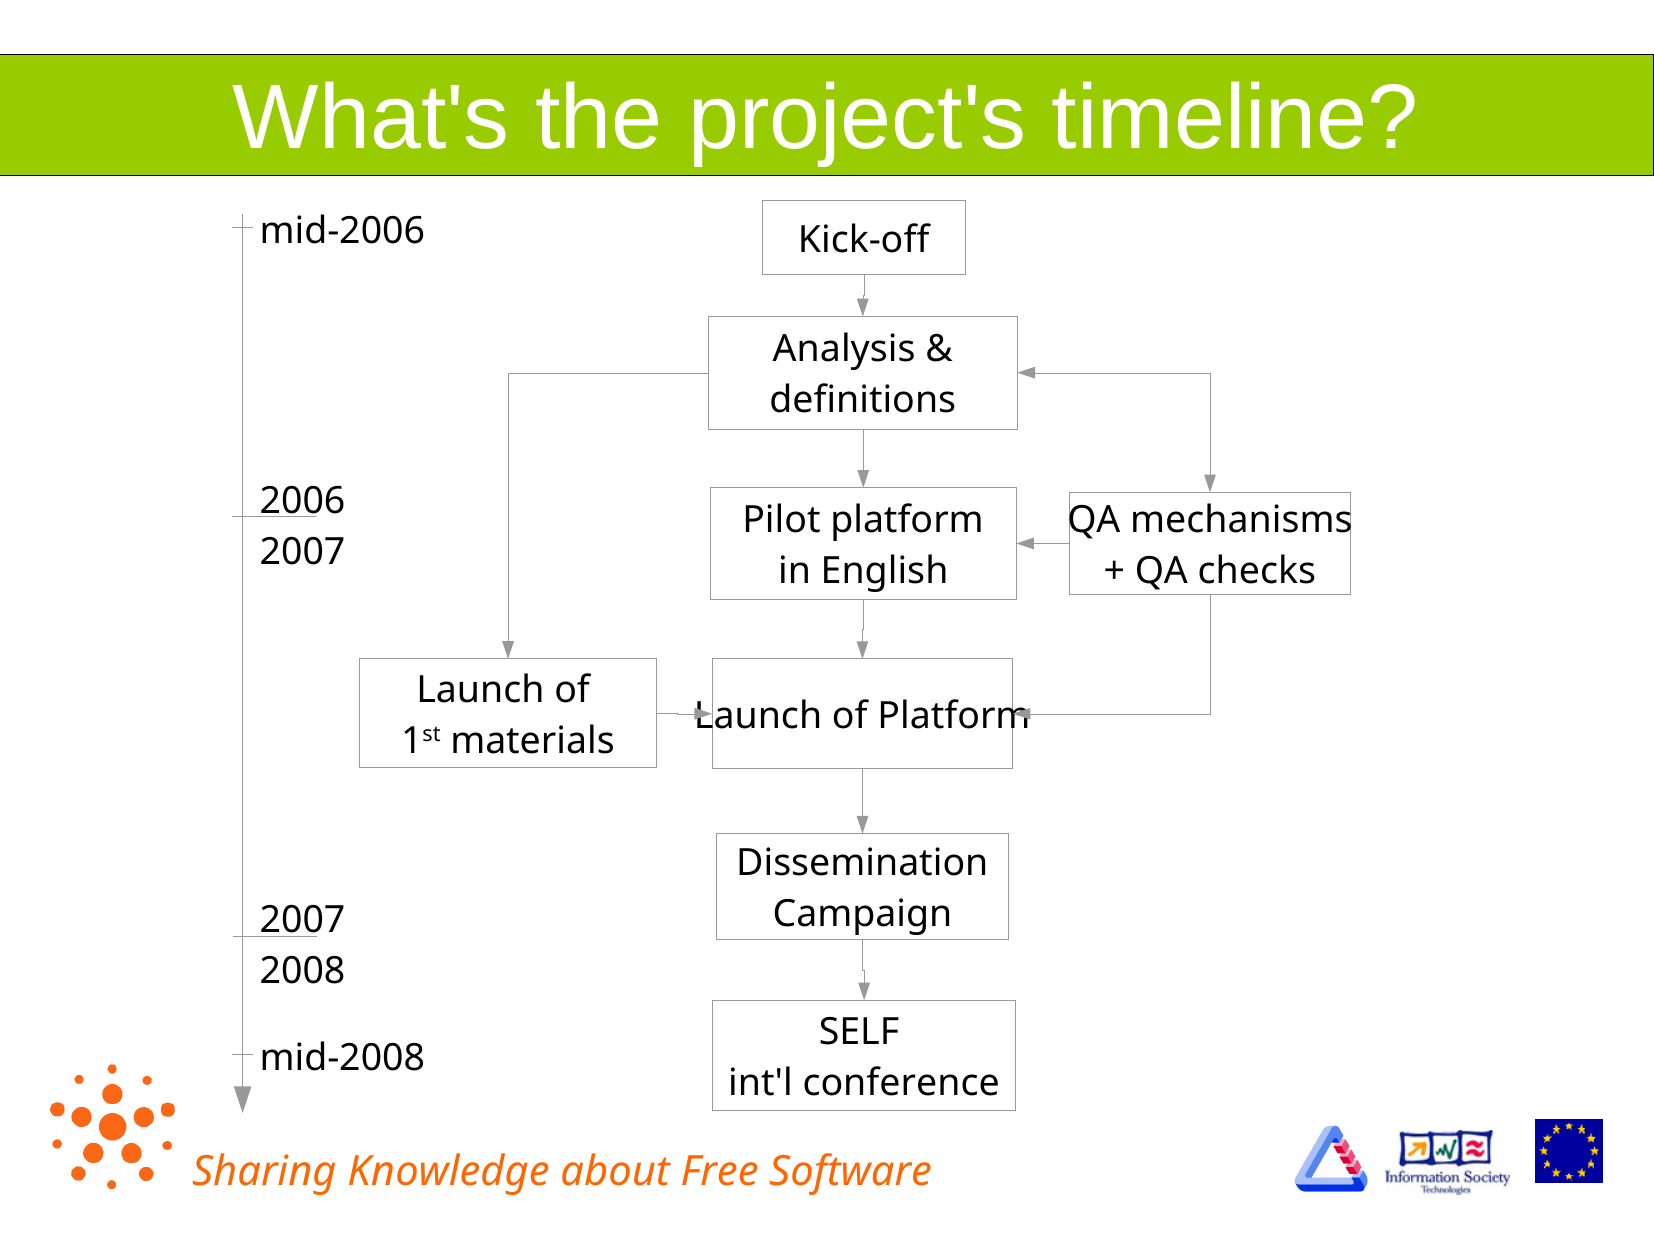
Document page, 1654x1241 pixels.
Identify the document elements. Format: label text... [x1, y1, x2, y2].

text_box mid-2008 [259, 1030, 439, 1077]
picture [1385, 1130, 1510, 1195]
title What's the project's timeline? [82, 48, 1571, 185]
text_box mid-2006 [259, 203, 439, 250]
text_box 2006 2007 [259, 473, 353, 565]
text_box Dissemination Campaign [716, 833, 1009, 940]
text_box Launch of Platform [712, 658, 1013, 769]
text_box Launch of 1st materials [359, 658, 657, 768]
picture [1535, 1119, 1603, 1183]
picture [1294, 1125, 1368, 1193]
text_box Pilot platform in English [710, 487, 1017, 600]
text_box QA mechanisms + QA checks [1069, 492, 1351, 595]
text_box SELF int'l conference [712, 1000, 1016, 1111]
text_box Analysis & definitions [708, 316, 1018, 430]
text_box 2007 2008 [259, 892, 353, 984]
picture [50, 1064, 175, 1189]
text_box Kick-off [762, 200, 966, 275]
